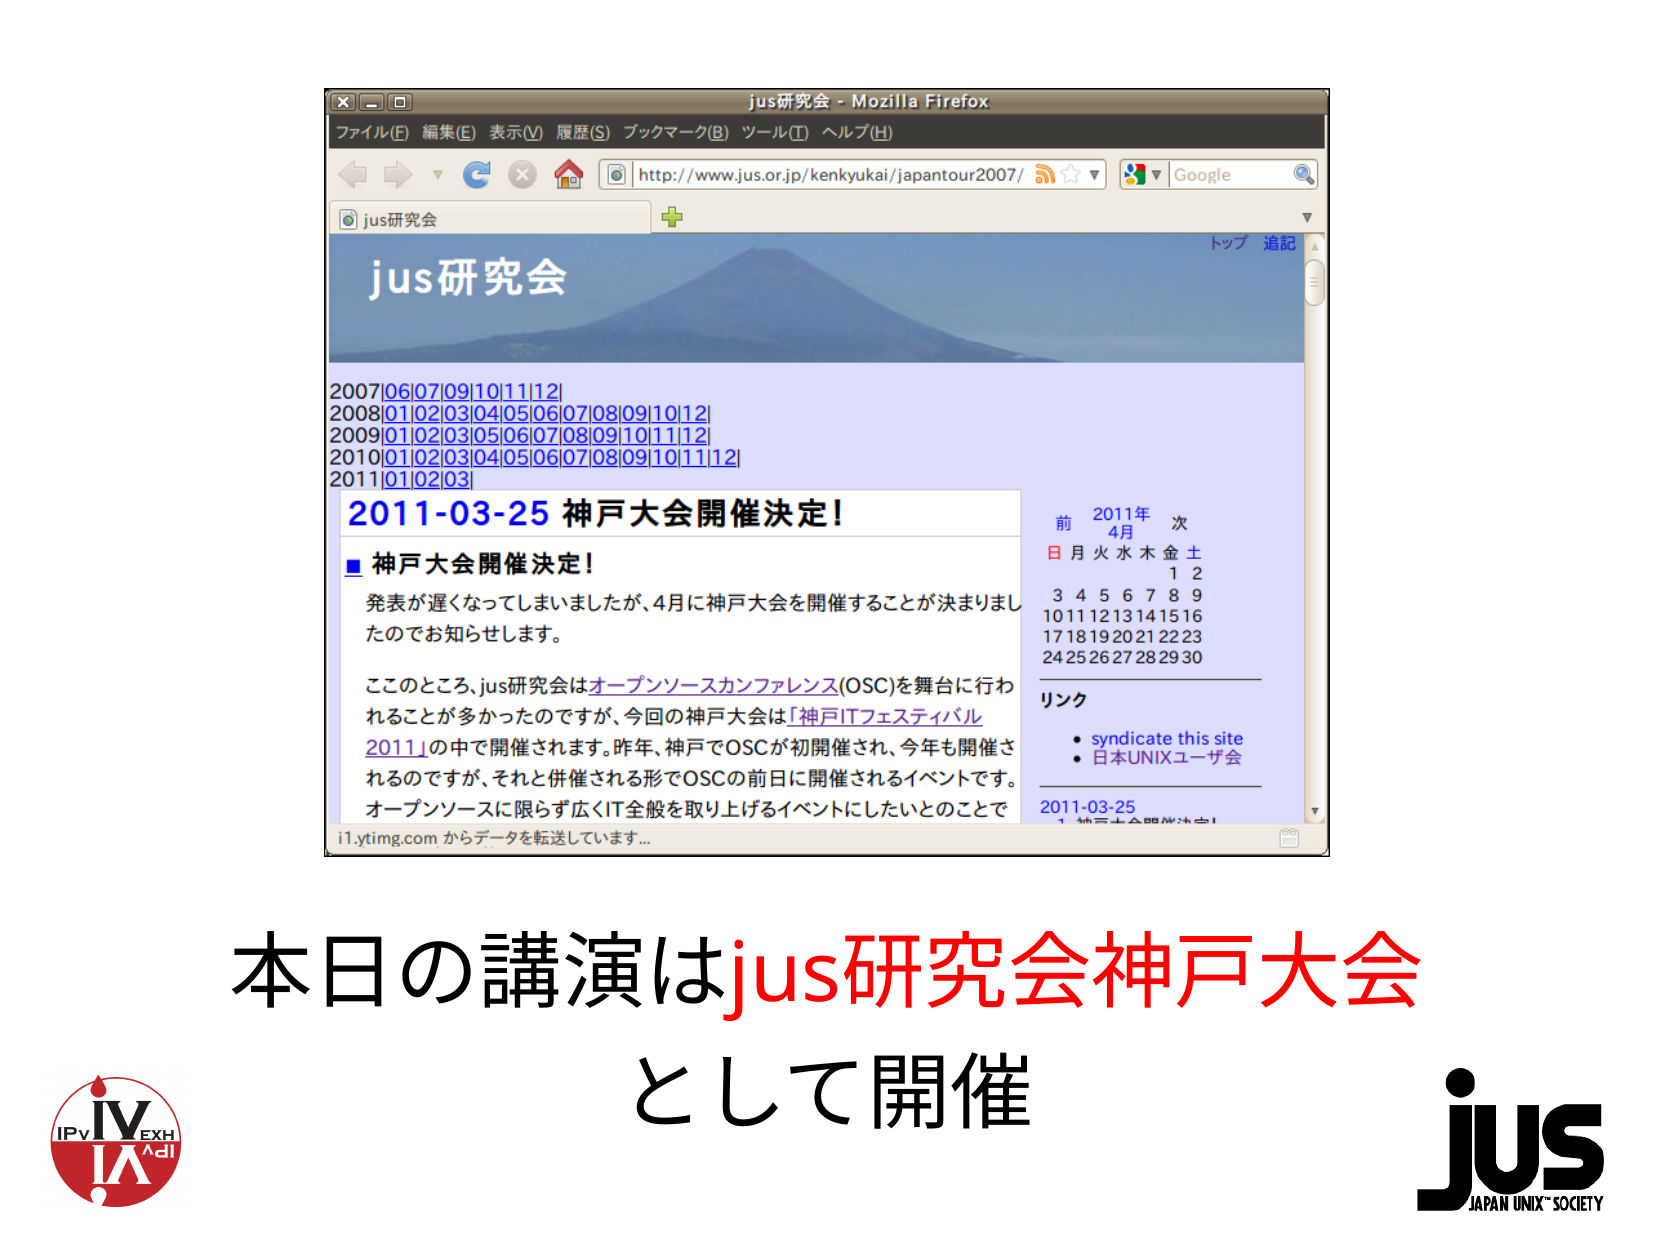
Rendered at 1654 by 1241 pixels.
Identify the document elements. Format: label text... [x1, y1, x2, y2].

picture [41, 1068, 190, 1210]
picture [1417, 1068, 1604, 1211]
picture [324, 88, 1330, 857]
subtitle 本日の講演はjus研究会神戸大会 として開催 [82, 899, 1571, 1152]
